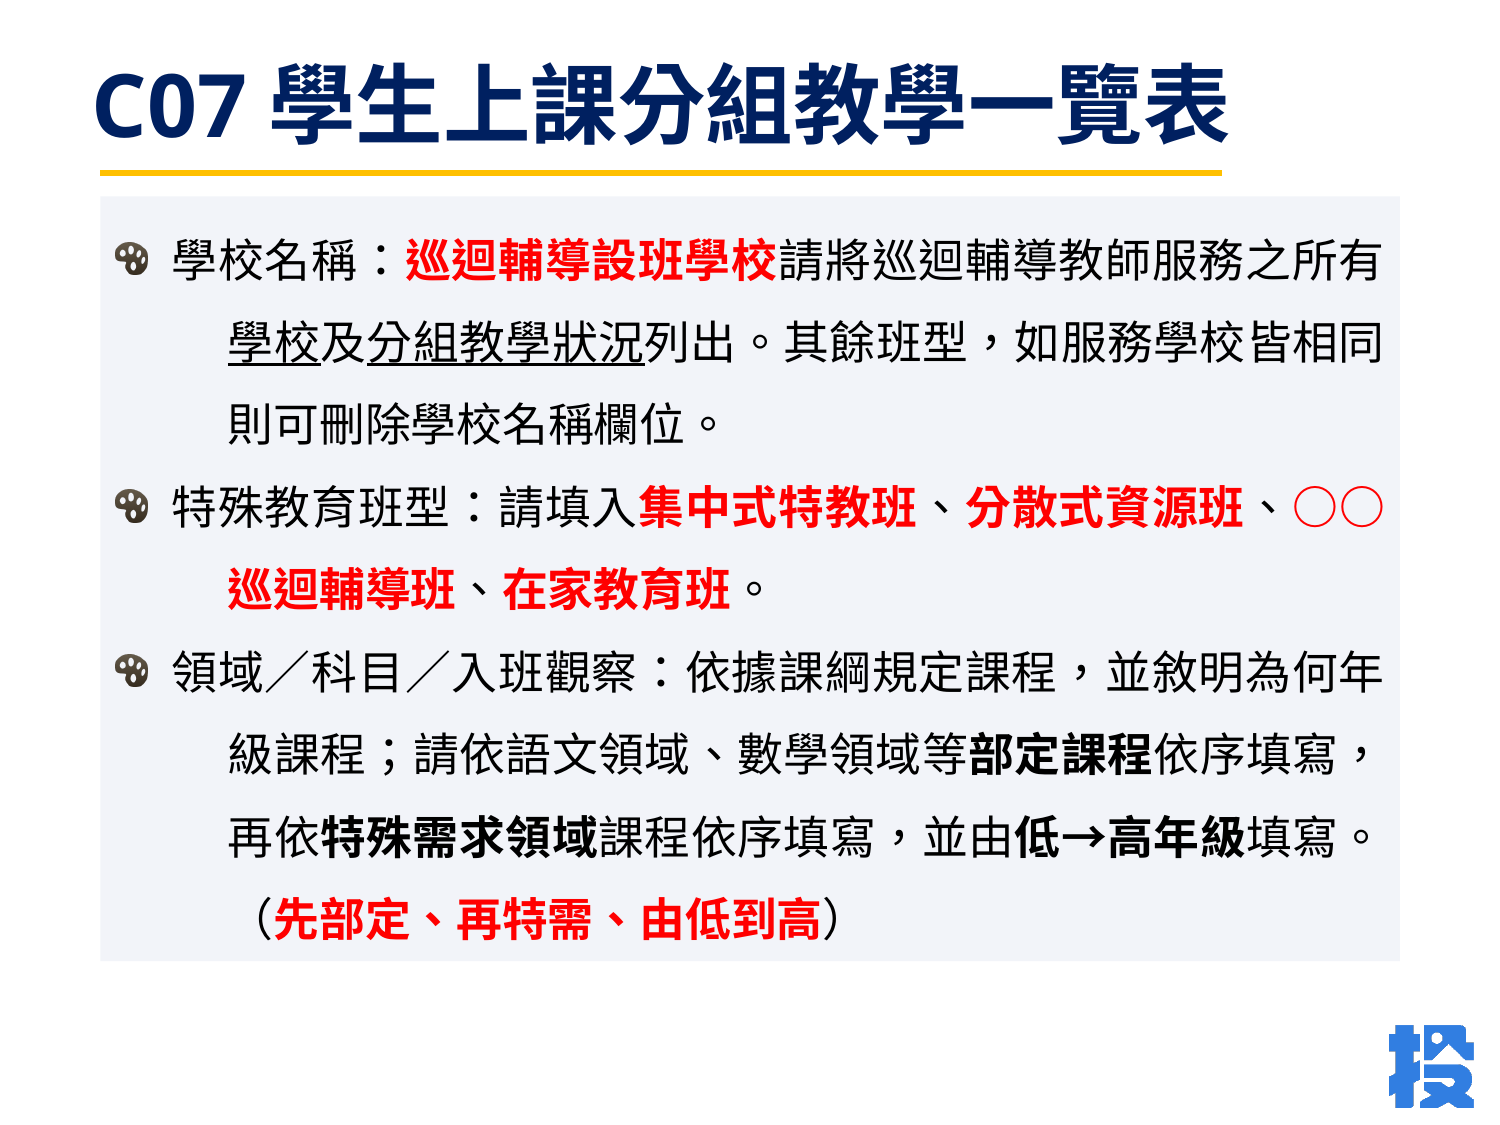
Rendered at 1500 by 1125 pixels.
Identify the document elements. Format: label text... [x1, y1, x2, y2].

picture [1362, 997, 1500, 1125]
text_box C07學生上課分組教學一覽表 [76, 42, 1244, 164]
text_box 學校名稱：巡迴輔導設班學校請將巡迴輔導教師服務之所有學校及分組教學狀況列出。其餘班型，如服務學校皆相同則可刪除學校名稱欄位。 特殊教育班型：請填入集中式特教班、分散式資源班、○○巡迴輔導班、在家教育班。 領域／科目／入班觀察：依據課綱規定課程，並敘明為何年級課程；請依語文領域、數學領域等部定課程依序填寫，再依特殊需求領域課程依序填寫，並由低→高年級填寫。（先部定、再特需、由低到高） [100, 196, 1400, 962]
